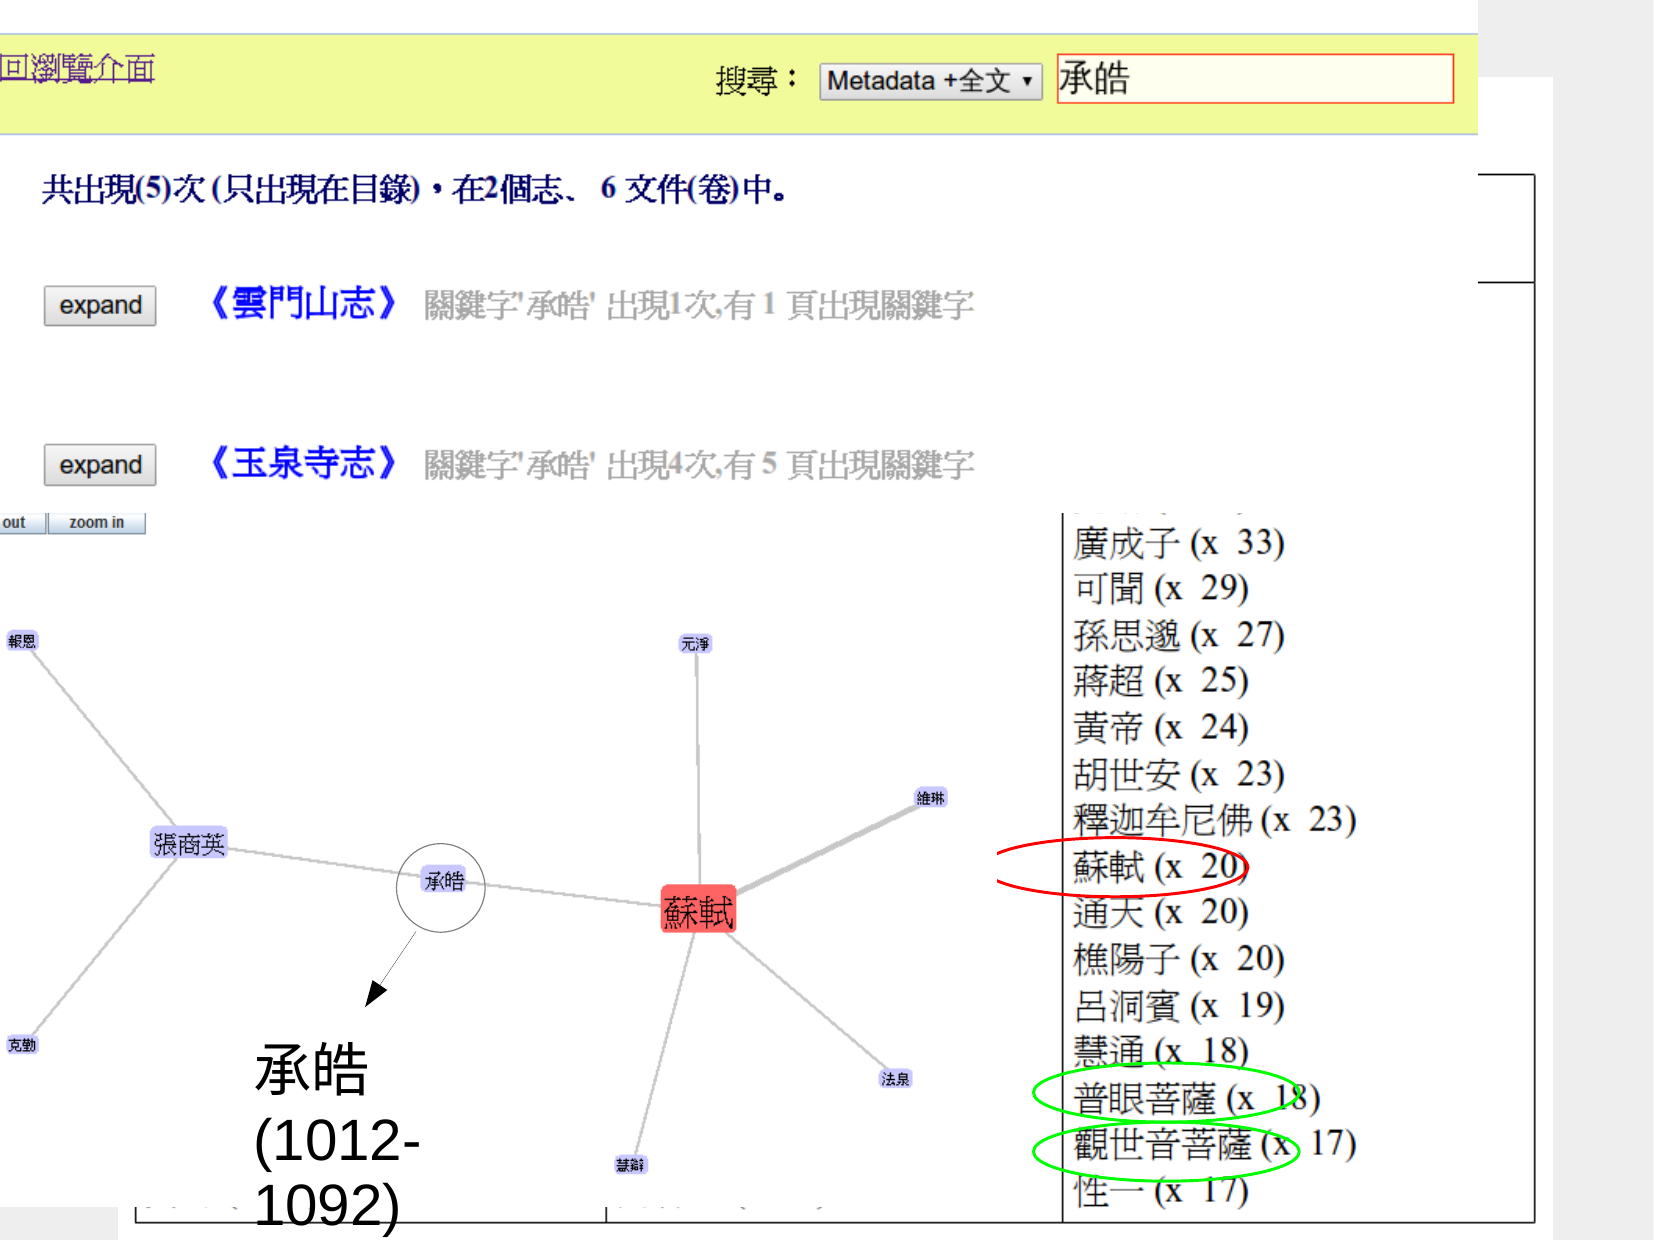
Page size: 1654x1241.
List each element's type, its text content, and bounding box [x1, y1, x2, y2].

text_box 承皓 (1012-1092) [238, 1016, 550, 1241]
picture [0, 0, 1553, 1241]
